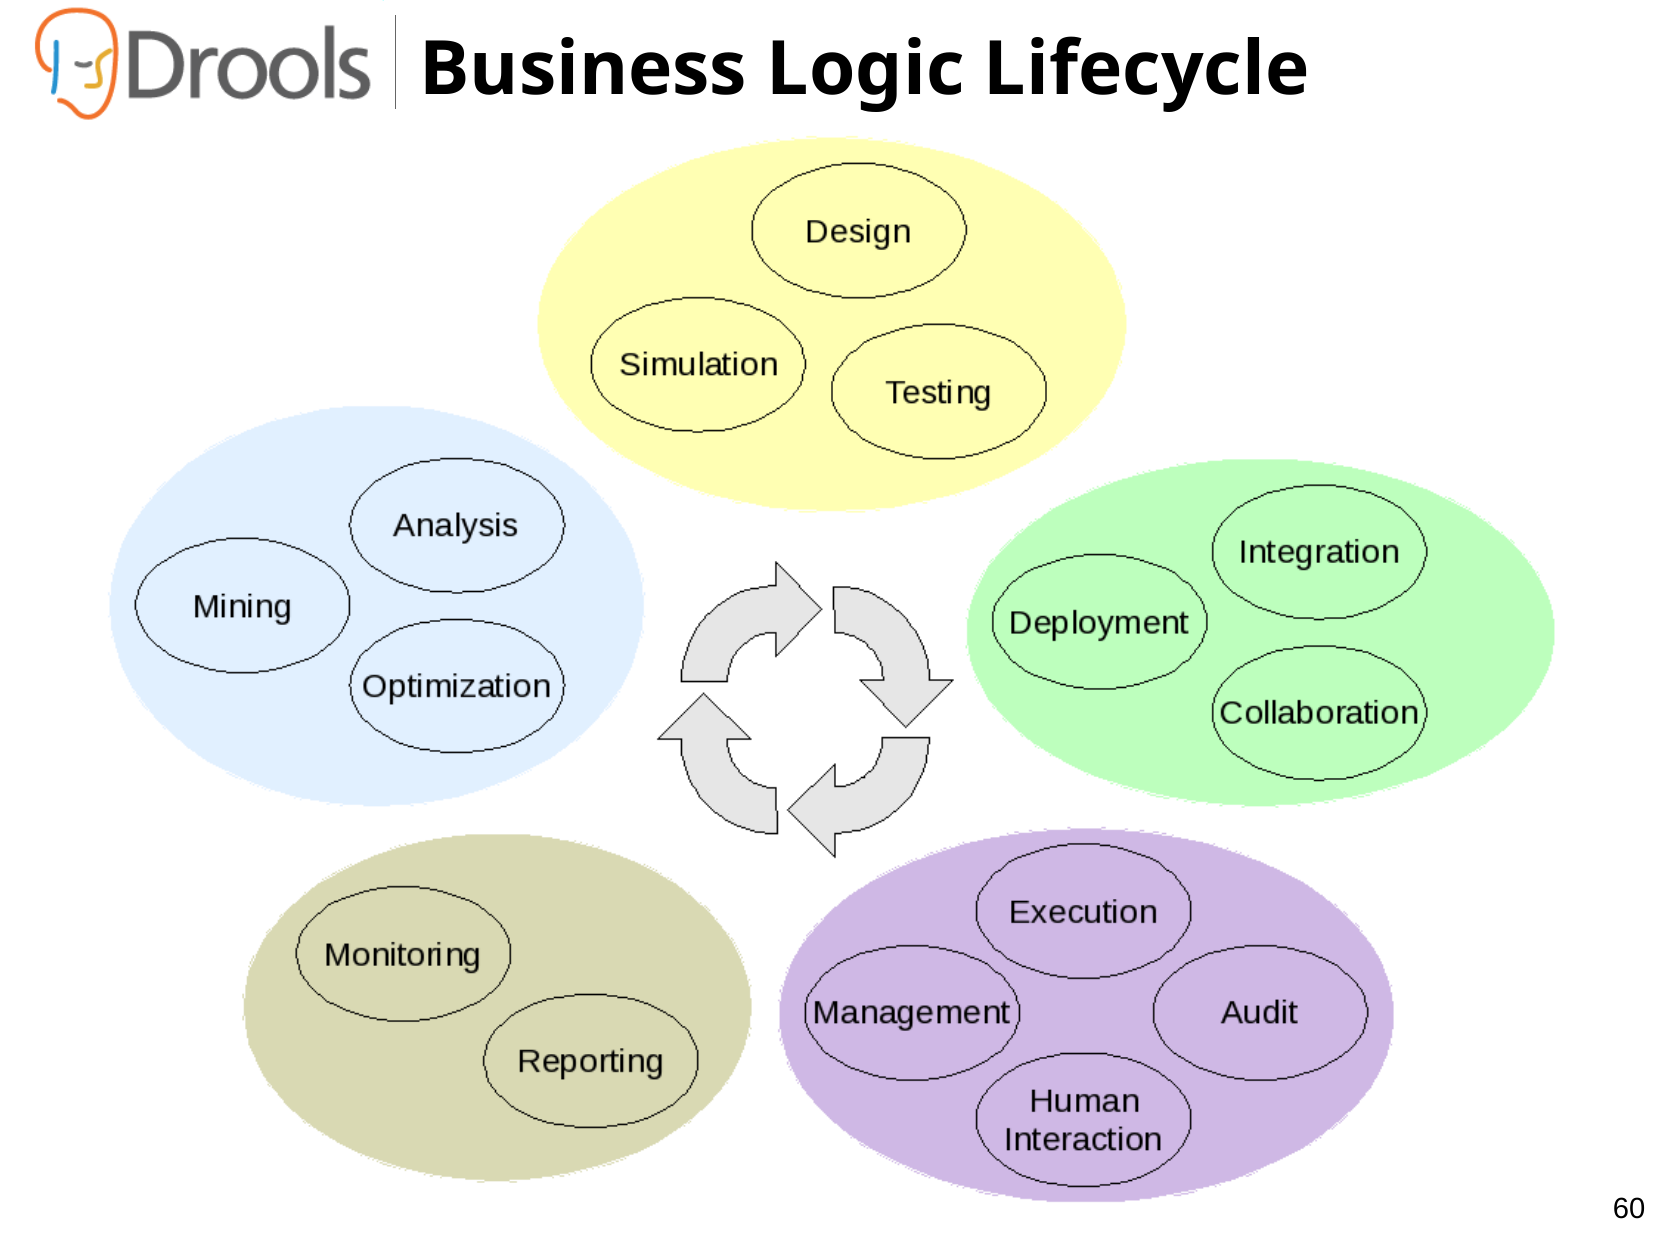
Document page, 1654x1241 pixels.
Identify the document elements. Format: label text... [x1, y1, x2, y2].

picture [29, 0, 1565, 1211]
title Business Logic Lifecycle [419, 12, 1630, 118]
